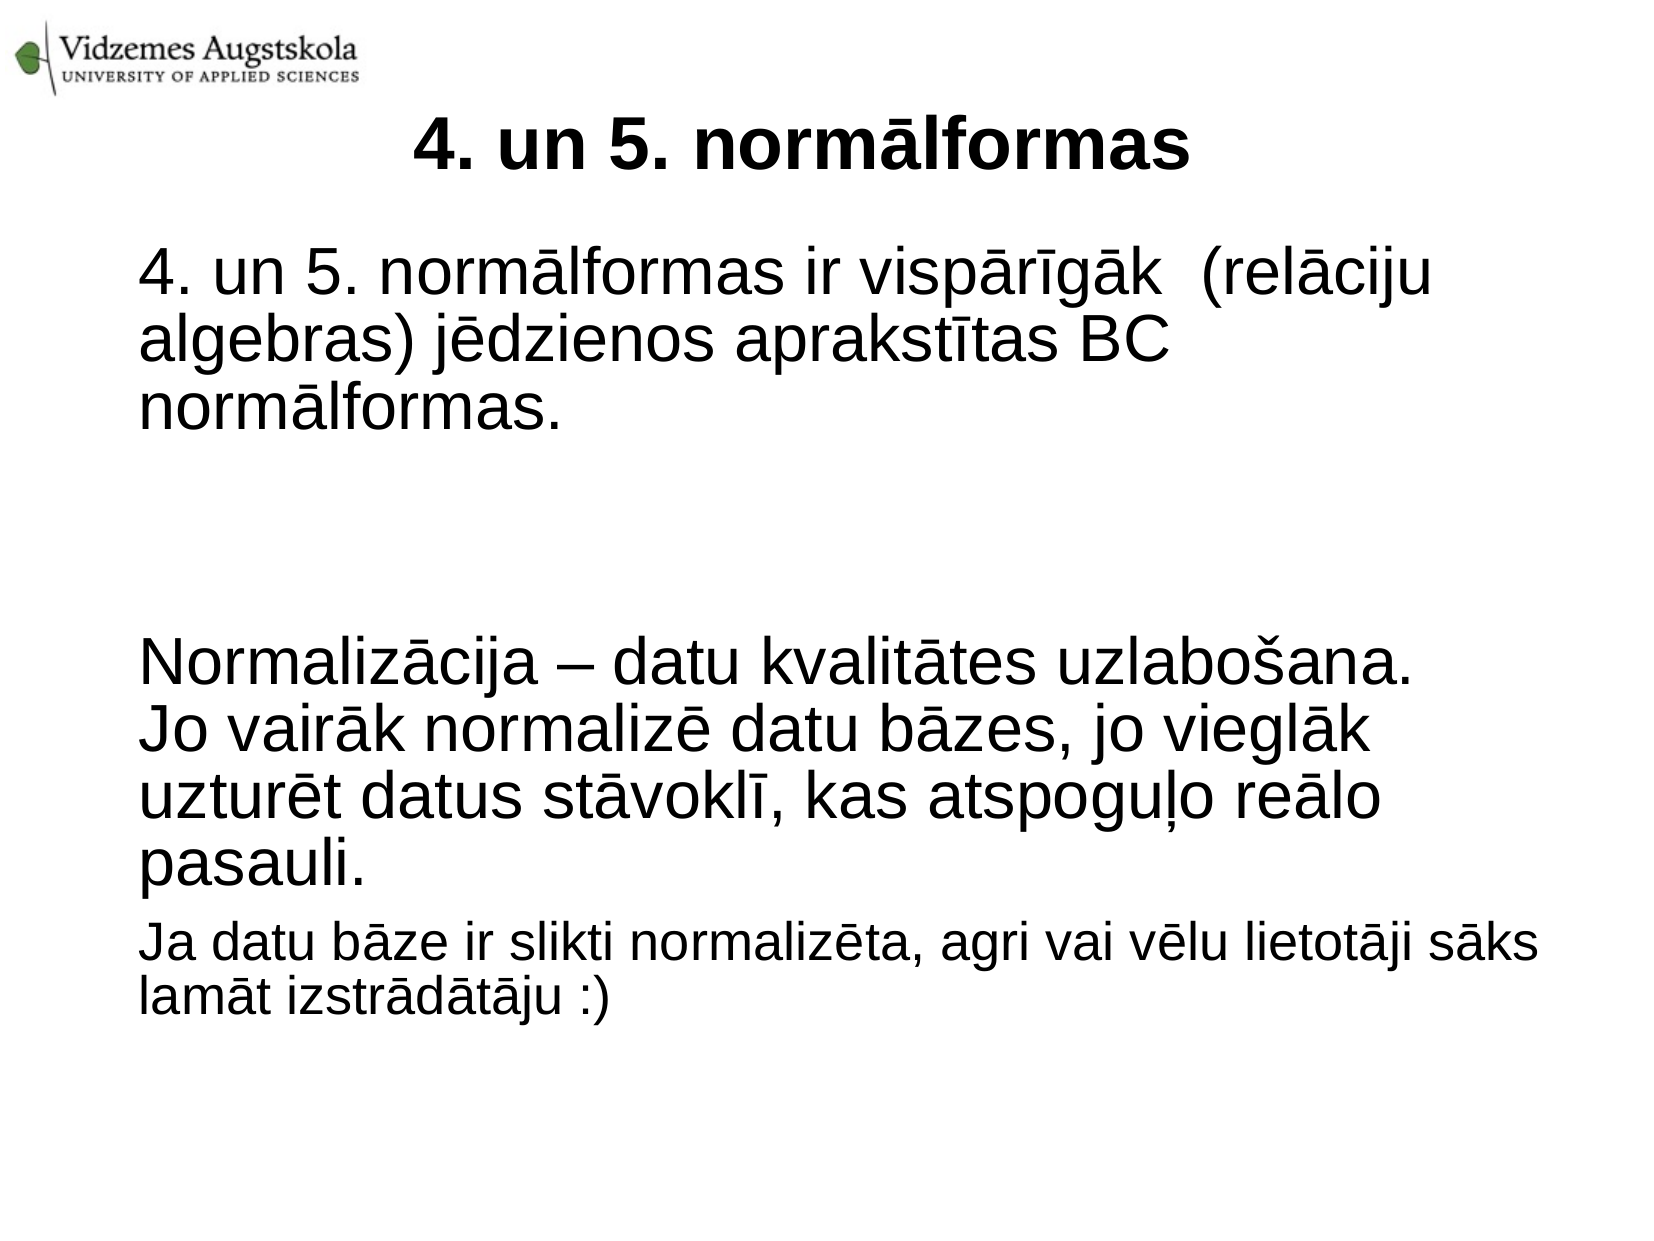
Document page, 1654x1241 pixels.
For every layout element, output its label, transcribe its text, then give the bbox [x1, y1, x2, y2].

list 4. un 5. normālformas ir vispārīgāk (relāciju algebras) jēdzienos aprakstītas BC normālformas. Normalizācija – datu kvalitātes uzlabošana. Jo vairāk normalizē datu bāzes, jo vieglāk uzturēt datus stāvoklī, kas atspoguļo reālo pasauli. Ja datu bāze ir slikti normalizēta, agri vai vēlu lietotāji sāks lamāt izstrādātāju :) [82, 236, 1569, 1107]
picture [5, 2, 368, 113]
title 4. un 5. normālformas [94, 103, 1512, 188]
